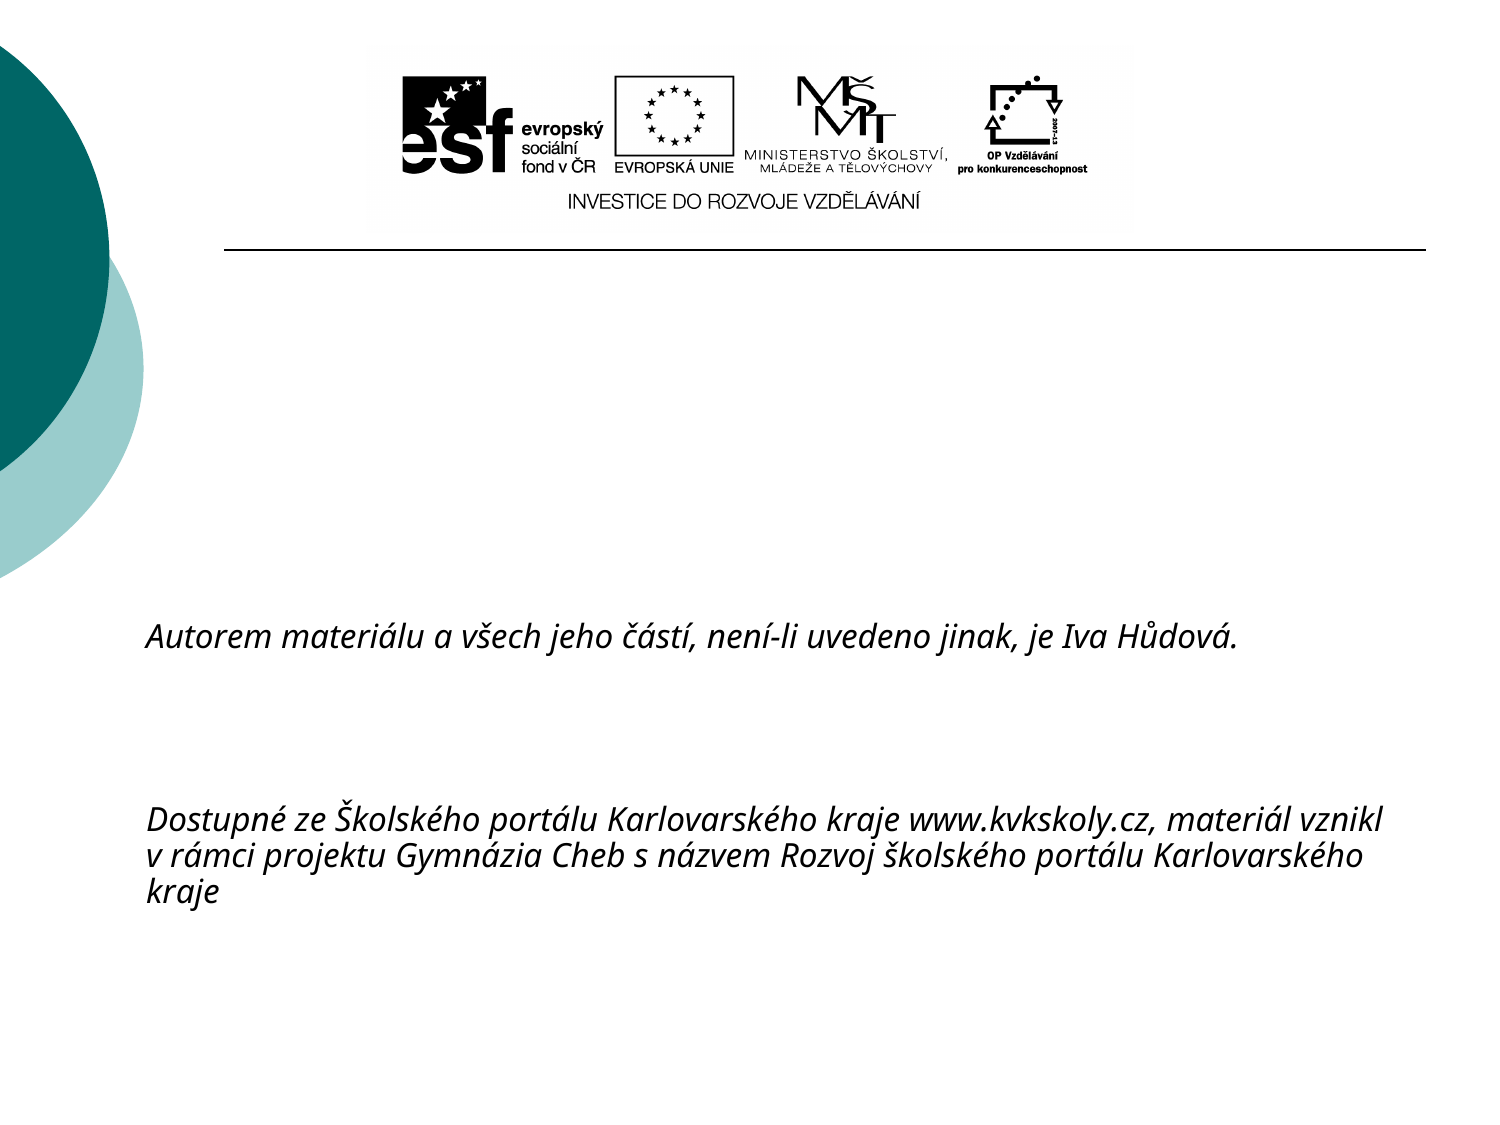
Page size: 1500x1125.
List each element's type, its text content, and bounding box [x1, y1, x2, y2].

picture [366, 45, 1134, 233]
list Autorem materiálu a všech jeho částí, není-li uvedeno jinak, je Iva Hůdová. Dostupné ze Školského portálu Karlovarského kraje www.kvkskoly.cz, materiál vznikl v rámci projektu Gymnázia Cheb s názvem Rozvoj školského portálu Karlovarského kraje [75, 262, 1426, 1006]
